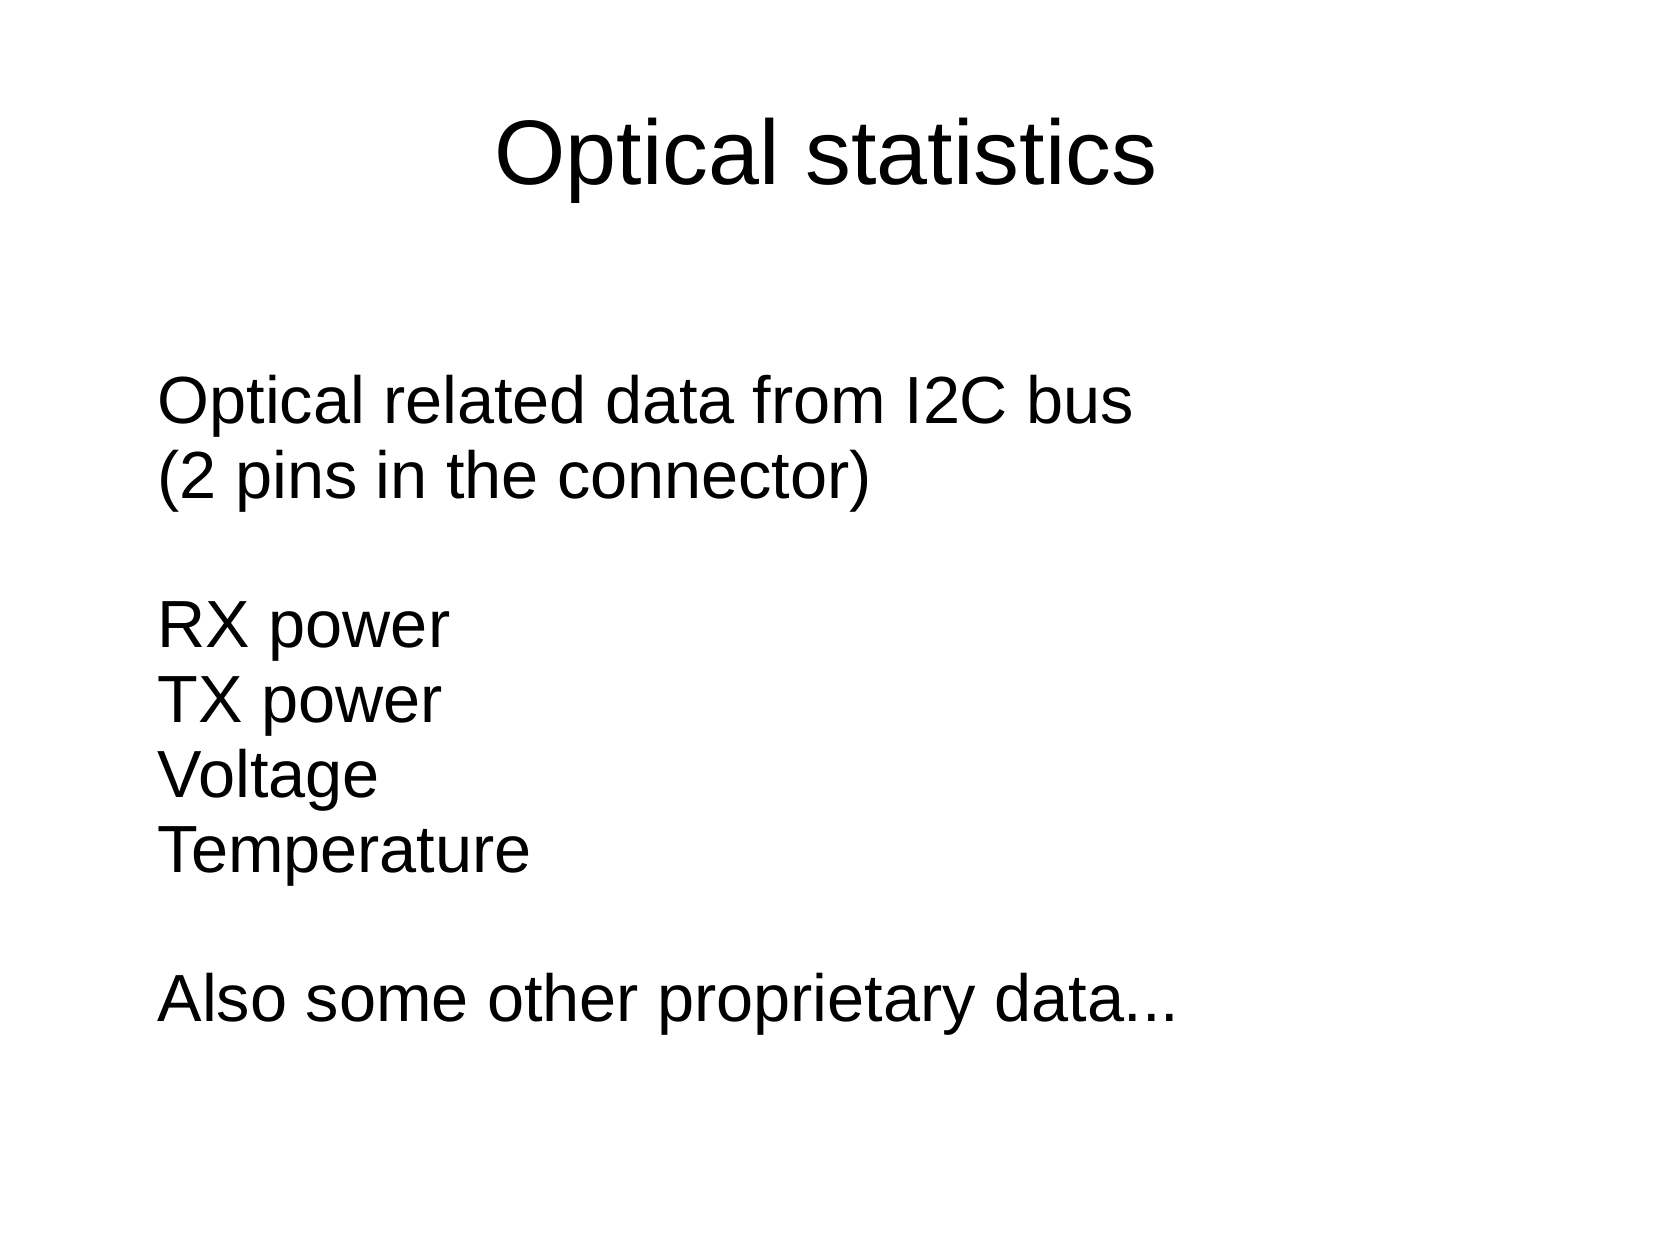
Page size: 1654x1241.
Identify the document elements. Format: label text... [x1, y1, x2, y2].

title Optical statistics [82, 56, 1571, 250]
subtitle Optical related data from I2C bus (2 pins in the connector) RX power TX power Voltage Temperature Also some other proprietary data... [82, 297, 1571, 1102]
